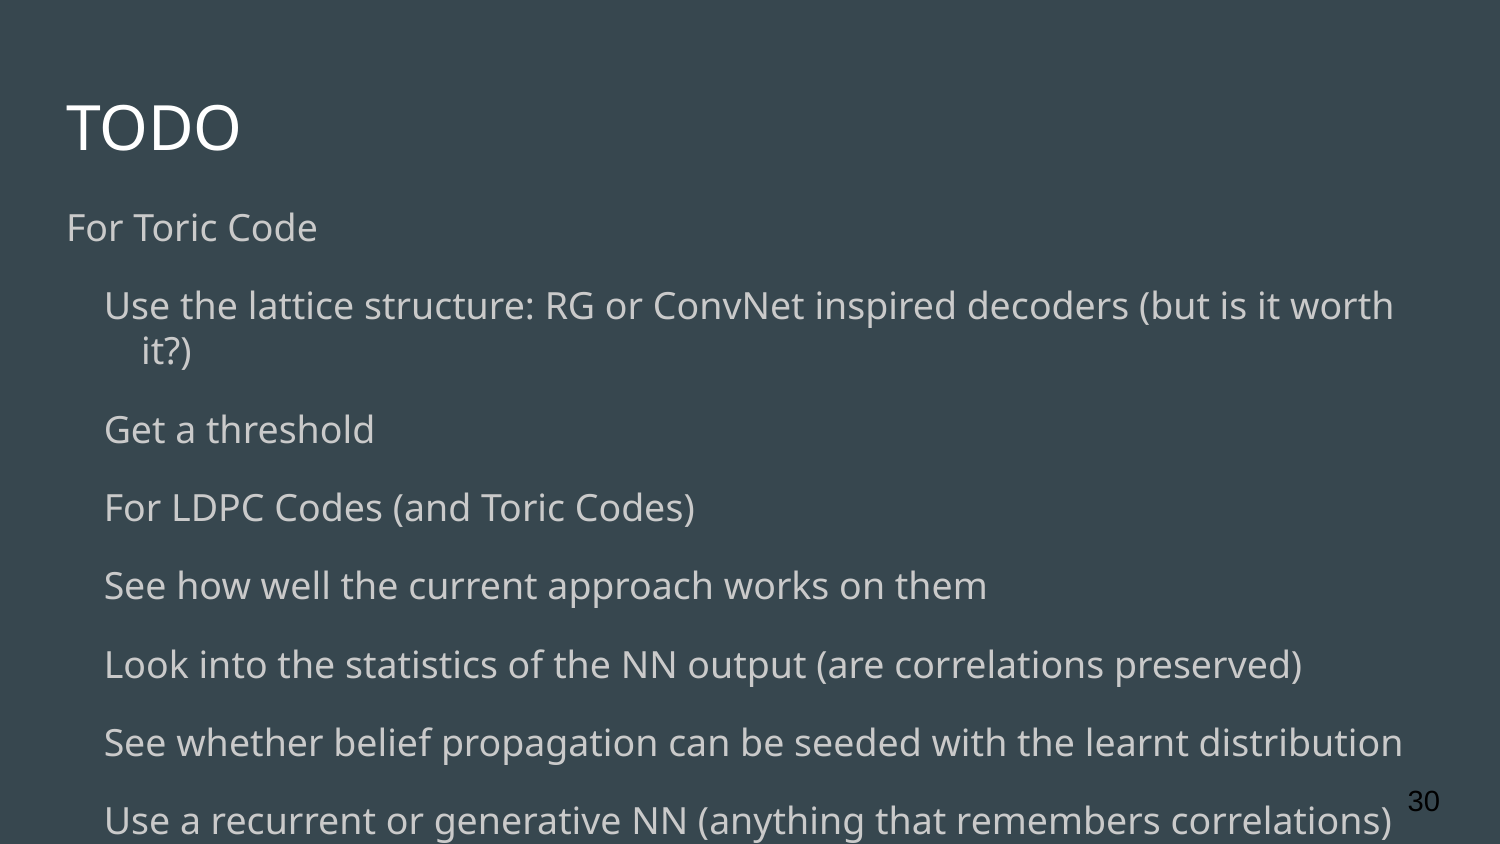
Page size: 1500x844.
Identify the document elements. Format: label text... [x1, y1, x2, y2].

list For Toric Code Use the lattice structure: RG or ConvNet inspired decoders (but is it worth it?) Get a threshold For LDPC Codes (and Toric Codes) See how well the current approach works on them Look into the statistics of the NN output (are correlations preserved) See whether belief propagation can be seeded with the learnt distribution Use a recurrent or generative NN (anything that remembers correlations) [51, 189, 1449, 750]
slide_number <number> [1392, 767, 1483, 833]
title TODO [51, 72, 1449, 167]
